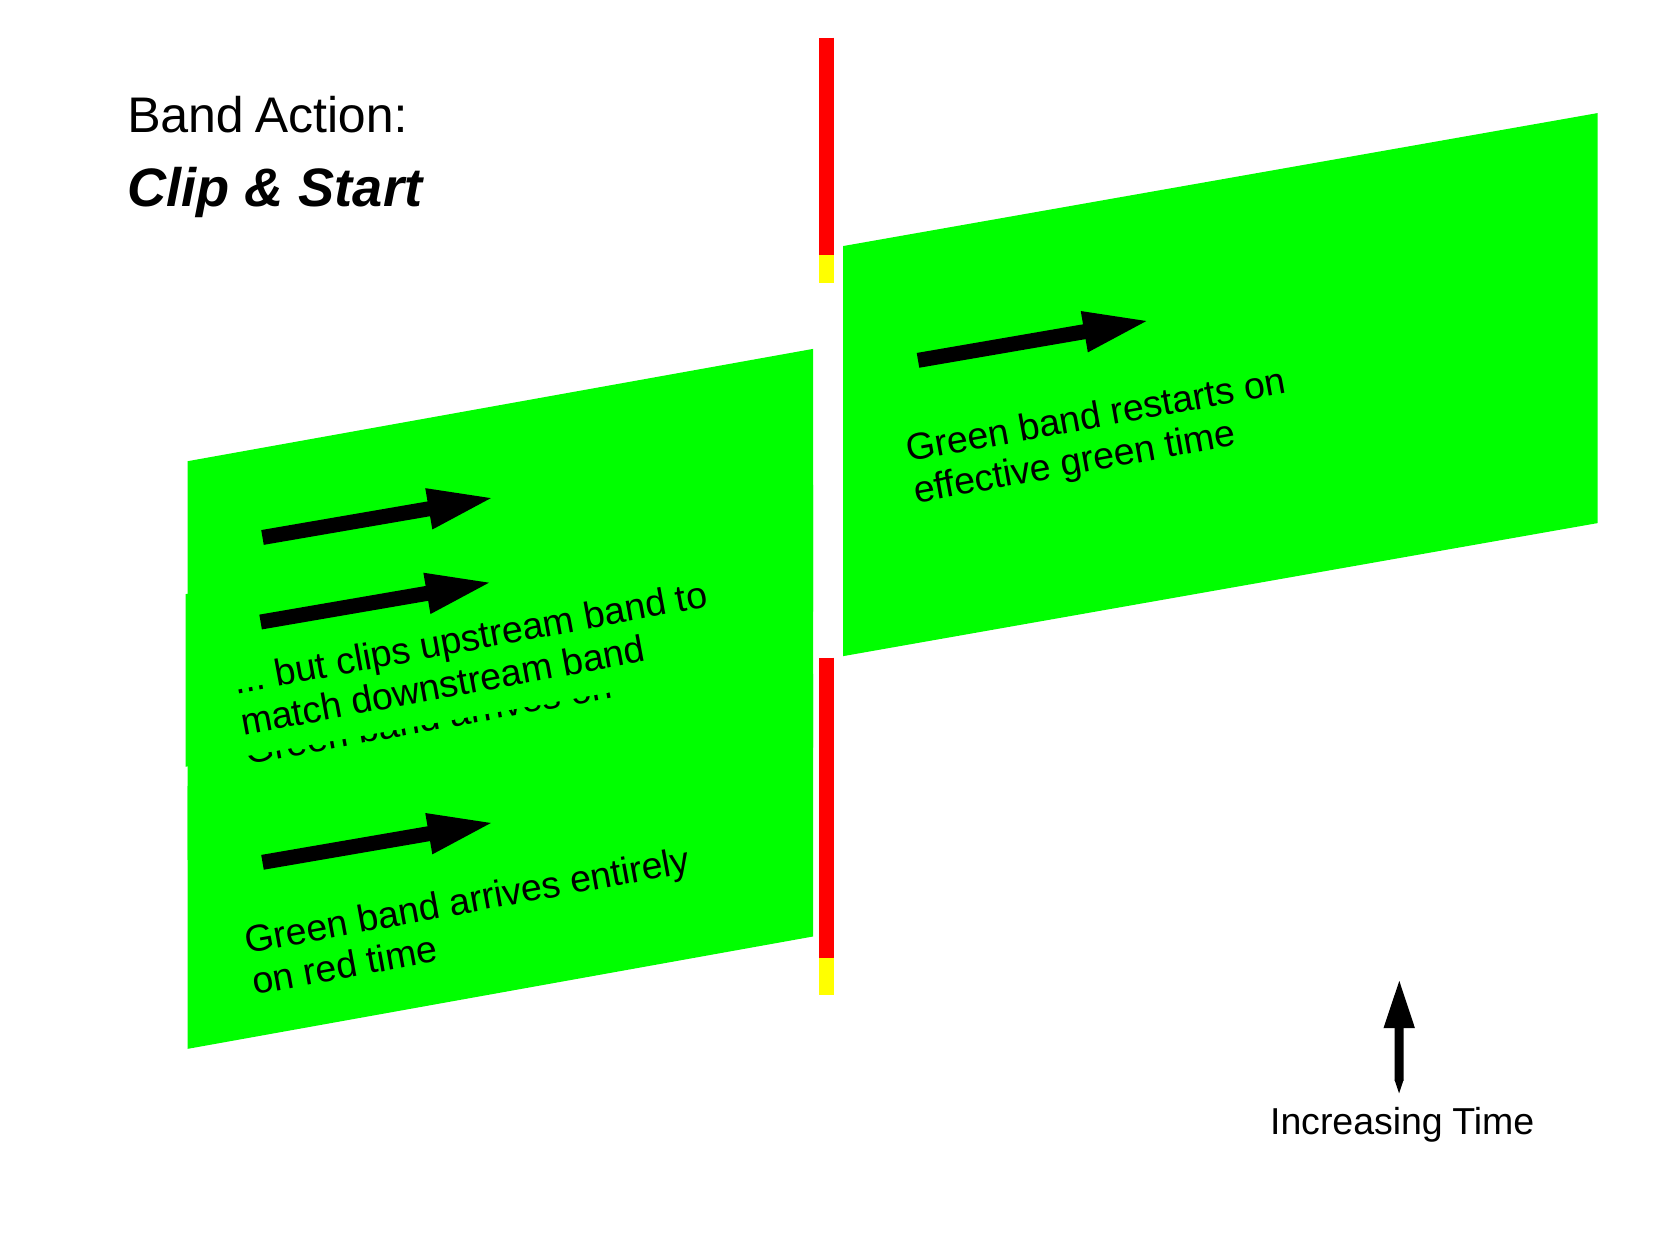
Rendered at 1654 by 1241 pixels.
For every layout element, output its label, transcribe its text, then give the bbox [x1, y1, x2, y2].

text_box [843, 113, 1598, 657]
text_box Green band arrives entirely on red time [225, 826, 734, 1072]
text_box Increasing Time [1255, 1093, 1550, 1151]
text_box ... but clips upstream band to match downstream band [213, 552, 812, 850]
text_box [185, 348, 814, 1049]
text_box Band Action: [112, 79, 676, 151]
text_box Green band restarts on effective green time [886, 317, 1502, 581]
text_box Clip & Start [112, 150, 438, 227]
